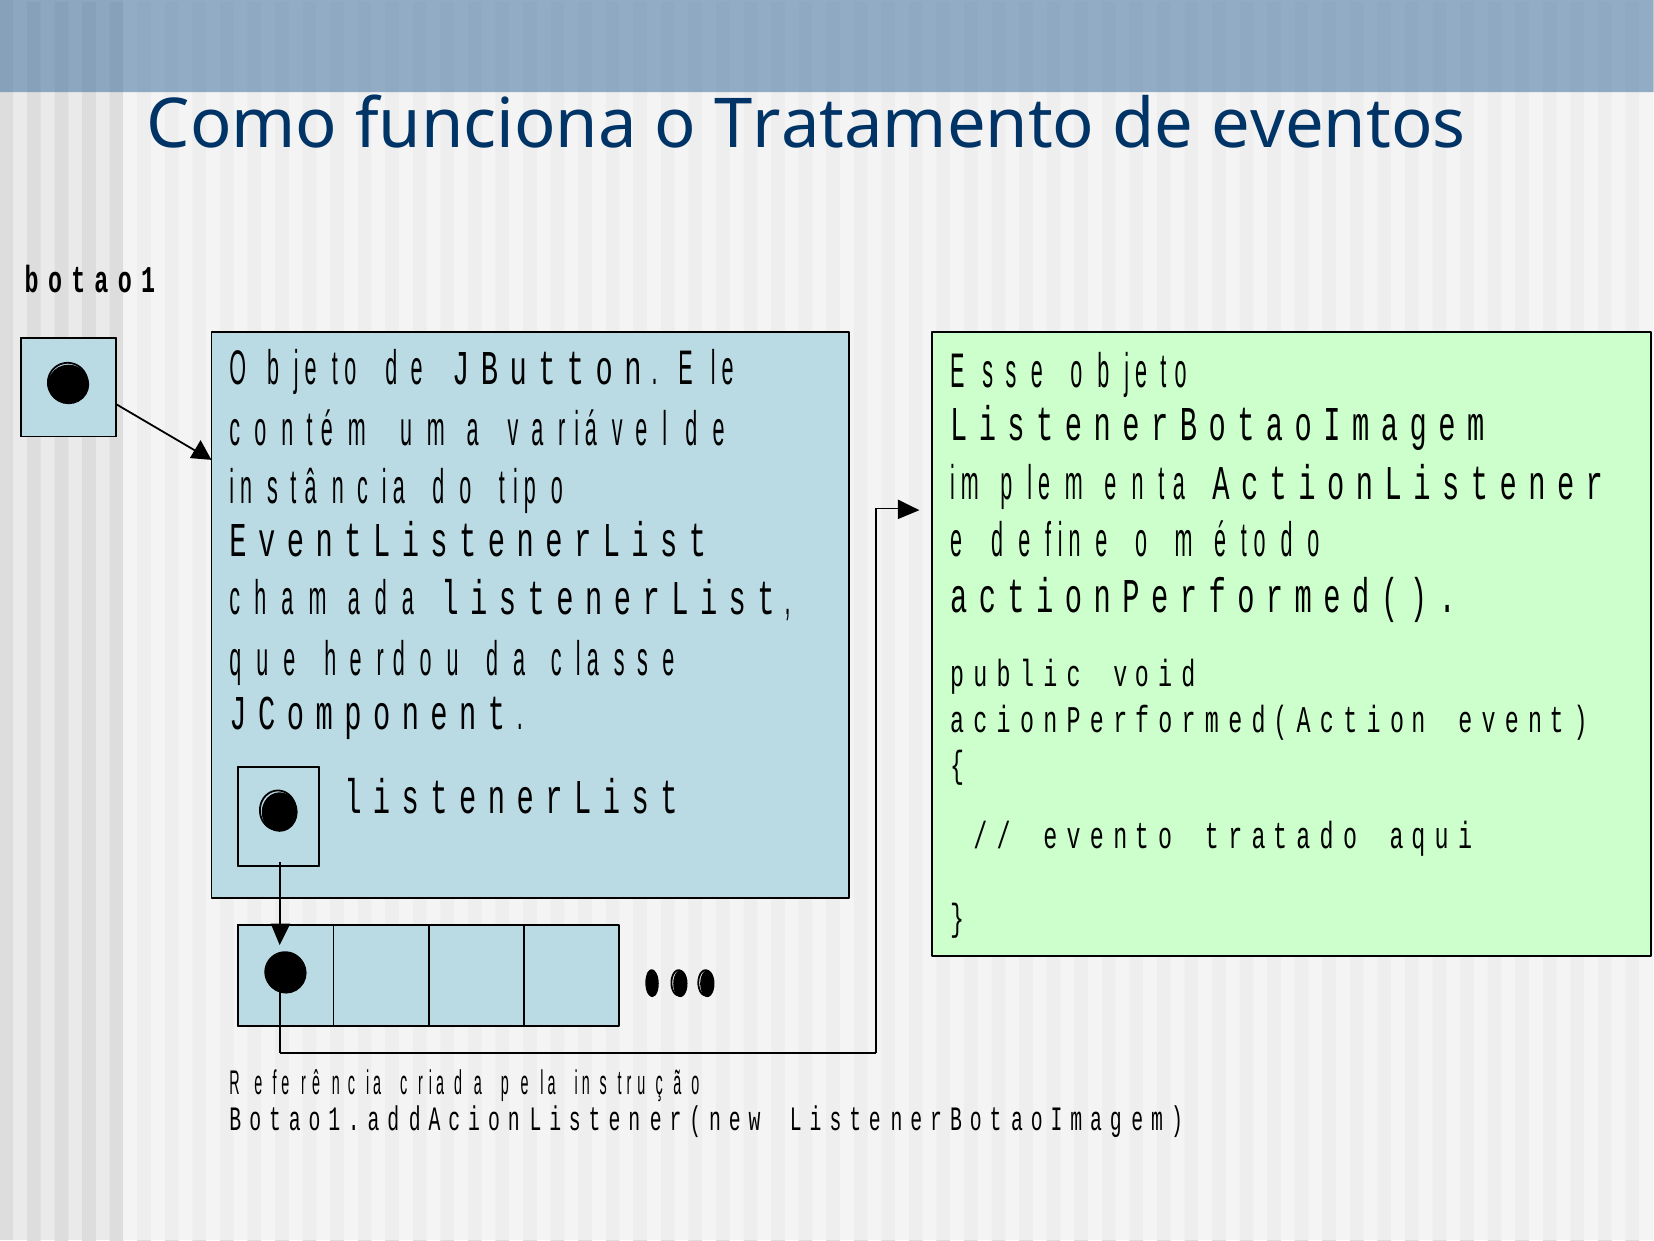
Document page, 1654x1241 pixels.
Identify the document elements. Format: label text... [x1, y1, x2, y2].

title Como funciona o Tratamento de eventos [146, 36, 1536, 204]
picture [6, 251, 1654, 1155]
